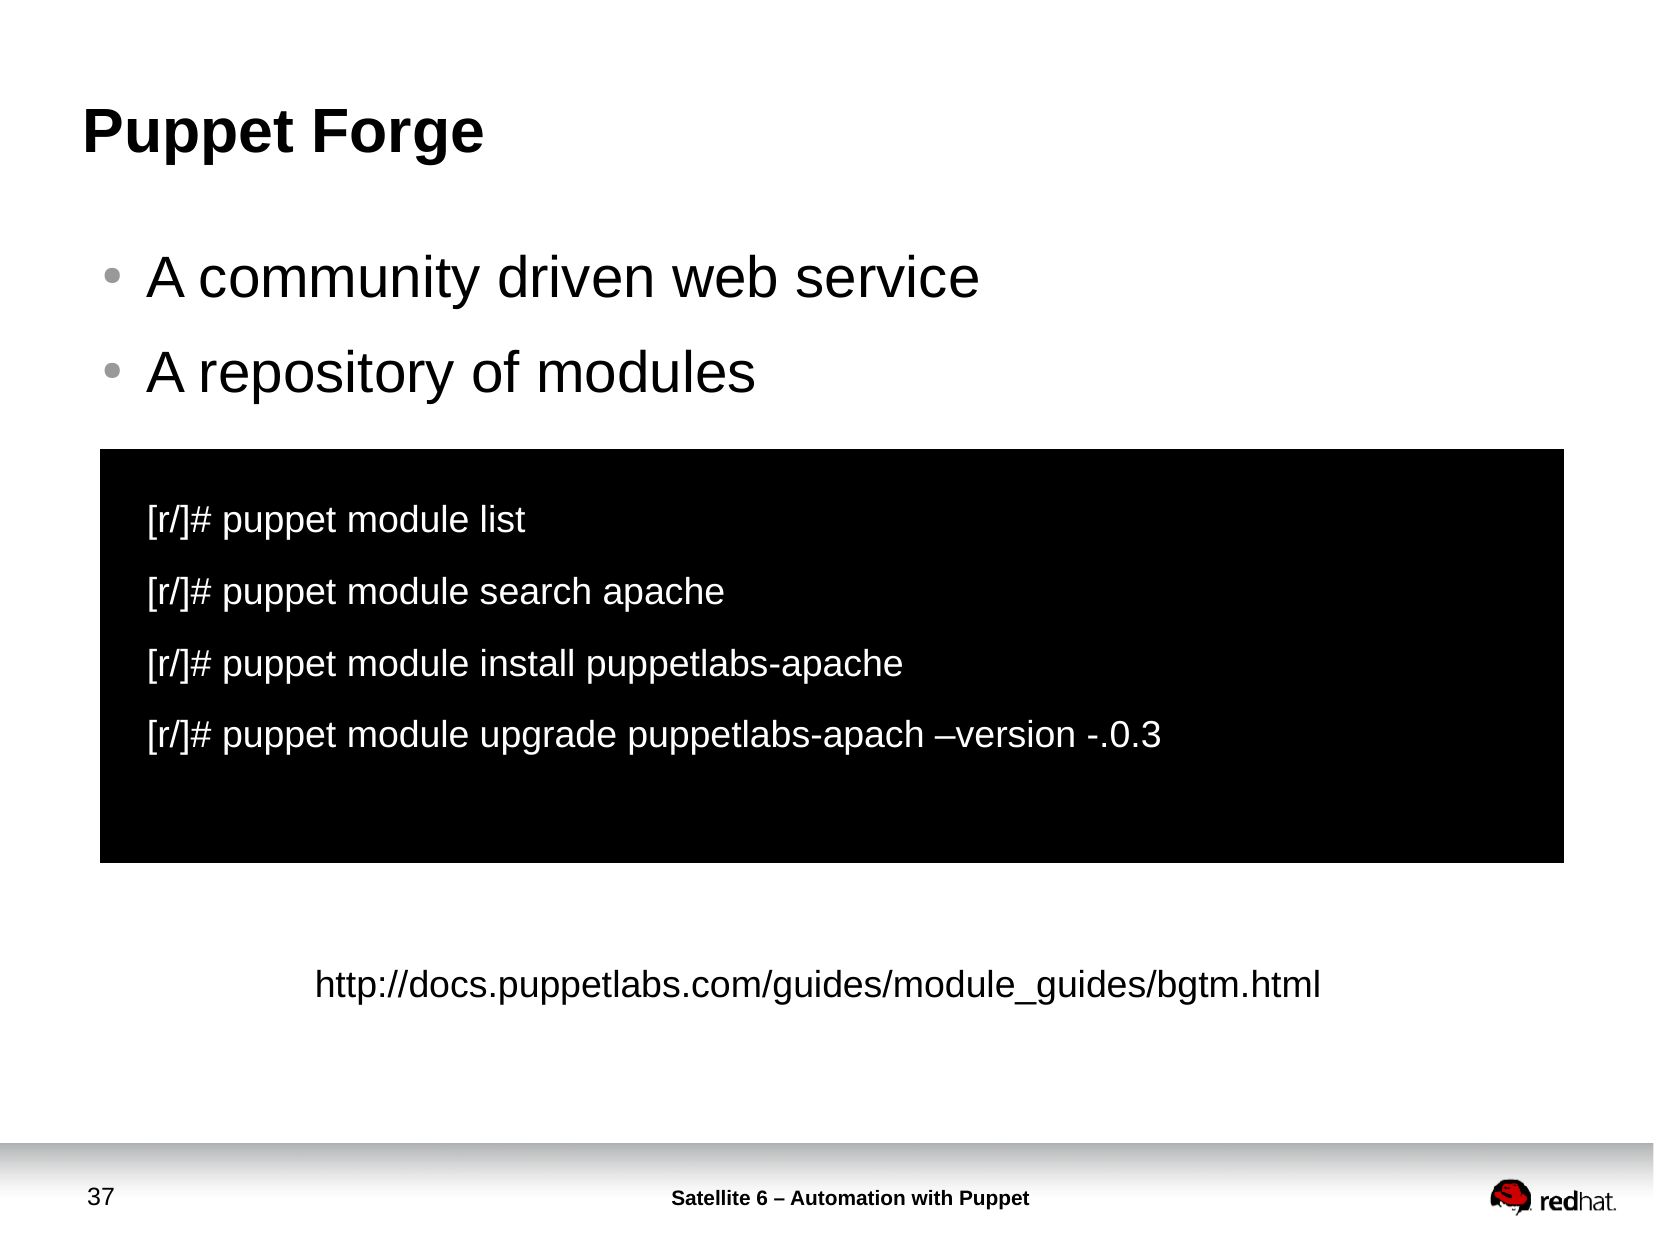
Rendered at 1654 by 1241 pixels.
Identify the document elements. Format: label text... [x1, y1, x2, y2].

title Puppet Forge [82, 37, 1571, 226]
text_box http://docs.puppetlabs.com/guides/module_guides/bgtm.html [300, 955, 1337, 1013]
list A community driven web service A repository of modules [r/]# puppet module list [r/]# puppet module search apache [r/]# puppet module install puppetlabs-apache [r/]# puppet module upgrade puppetlabs-apach –version -.0.3 [86, 244, 1576, 1039]
picture [0, 1143, 1654, 1241]
